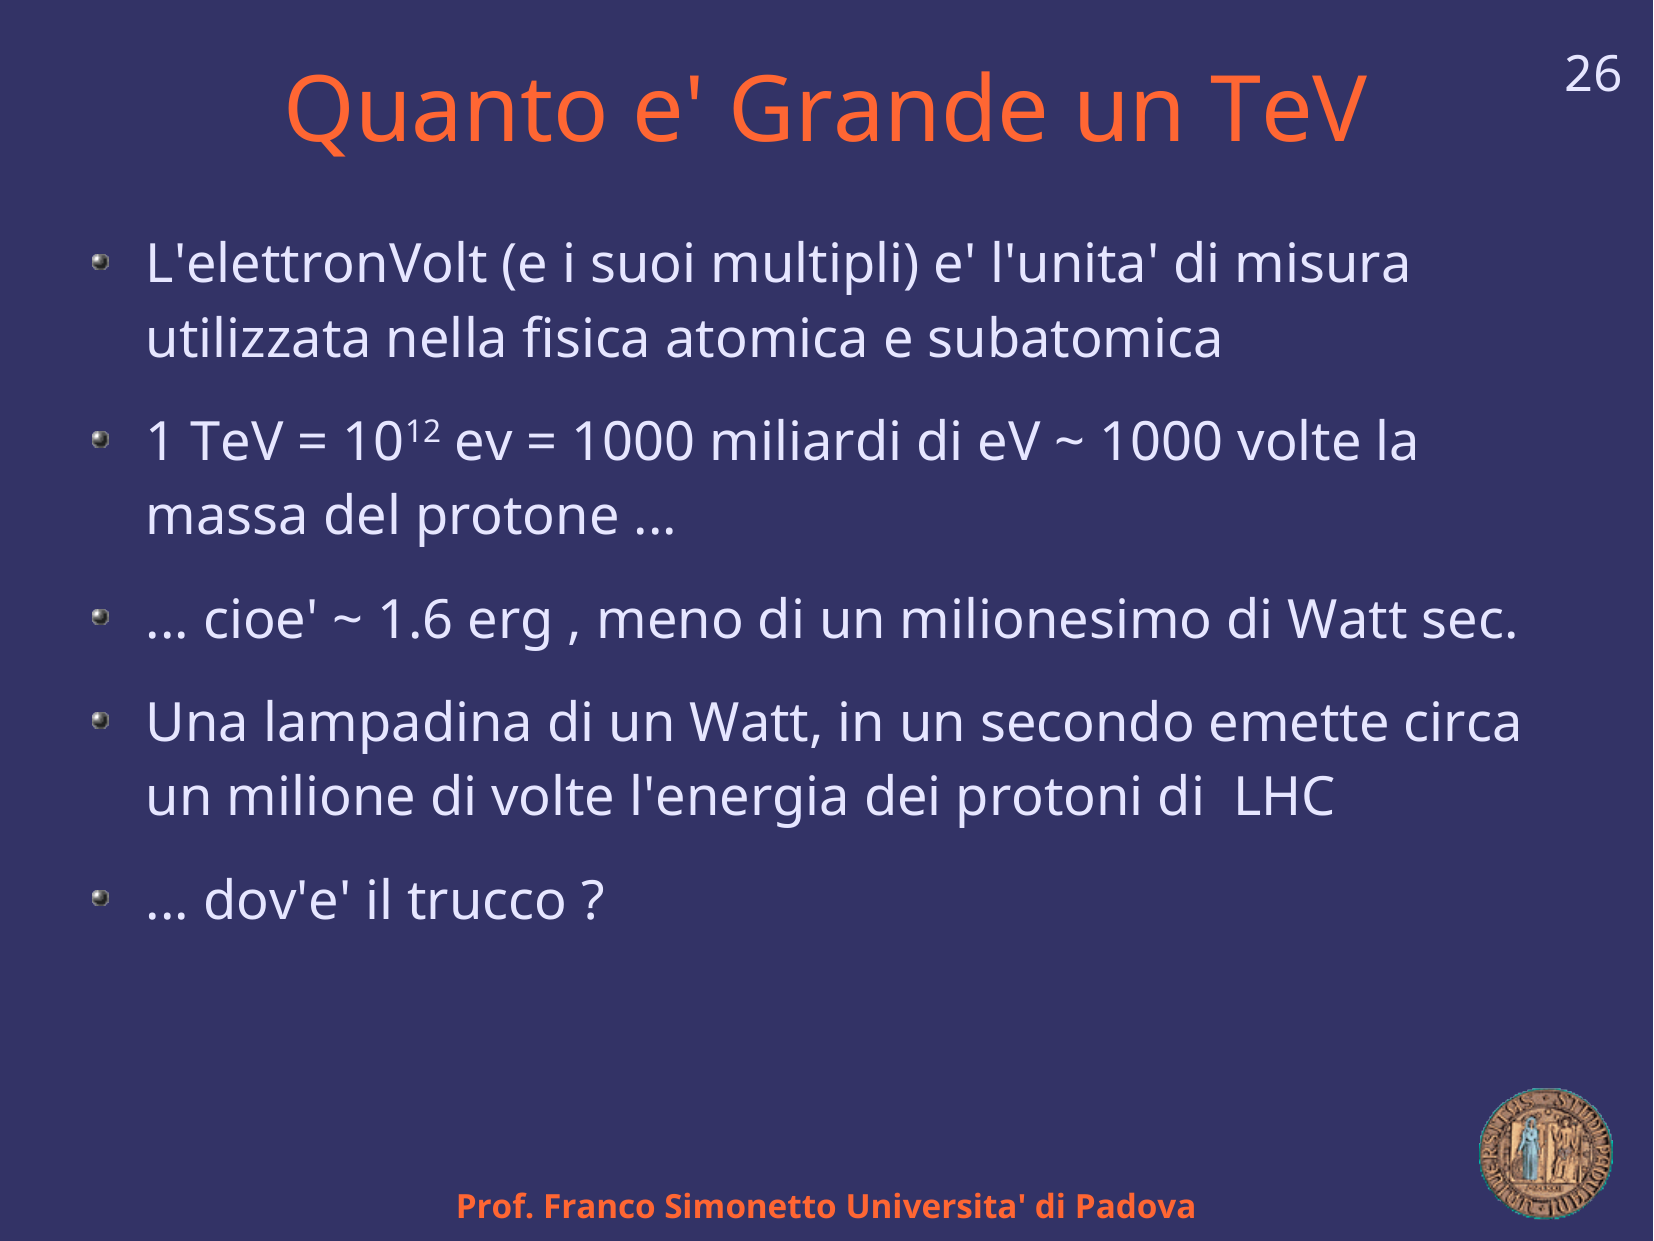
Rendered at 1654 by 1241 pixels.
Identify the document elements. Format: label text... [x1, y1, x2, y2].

picture [1479, 1087, 1613, 1221]
list L'elettronVolt (e i suoi multipli) e' l'unita' di misura utilizzata nella fisica atomica e subatomica 1 TeV = 1012 ev = 1000 miliardi di eV ~ 1000 volte la massa del protone ... ... cioe' ~ 1.6 erg , meno di un milionesimo di Watt sec. Una lampadina di un Watt, in un secondo emette circa un milione di volte l'energia dei protoni di LHC ... dov'e' il trucco ? [75, 225, 1563, 1119]
title Quanto e' Grande un TeV [82, 55, 1571, 156]
